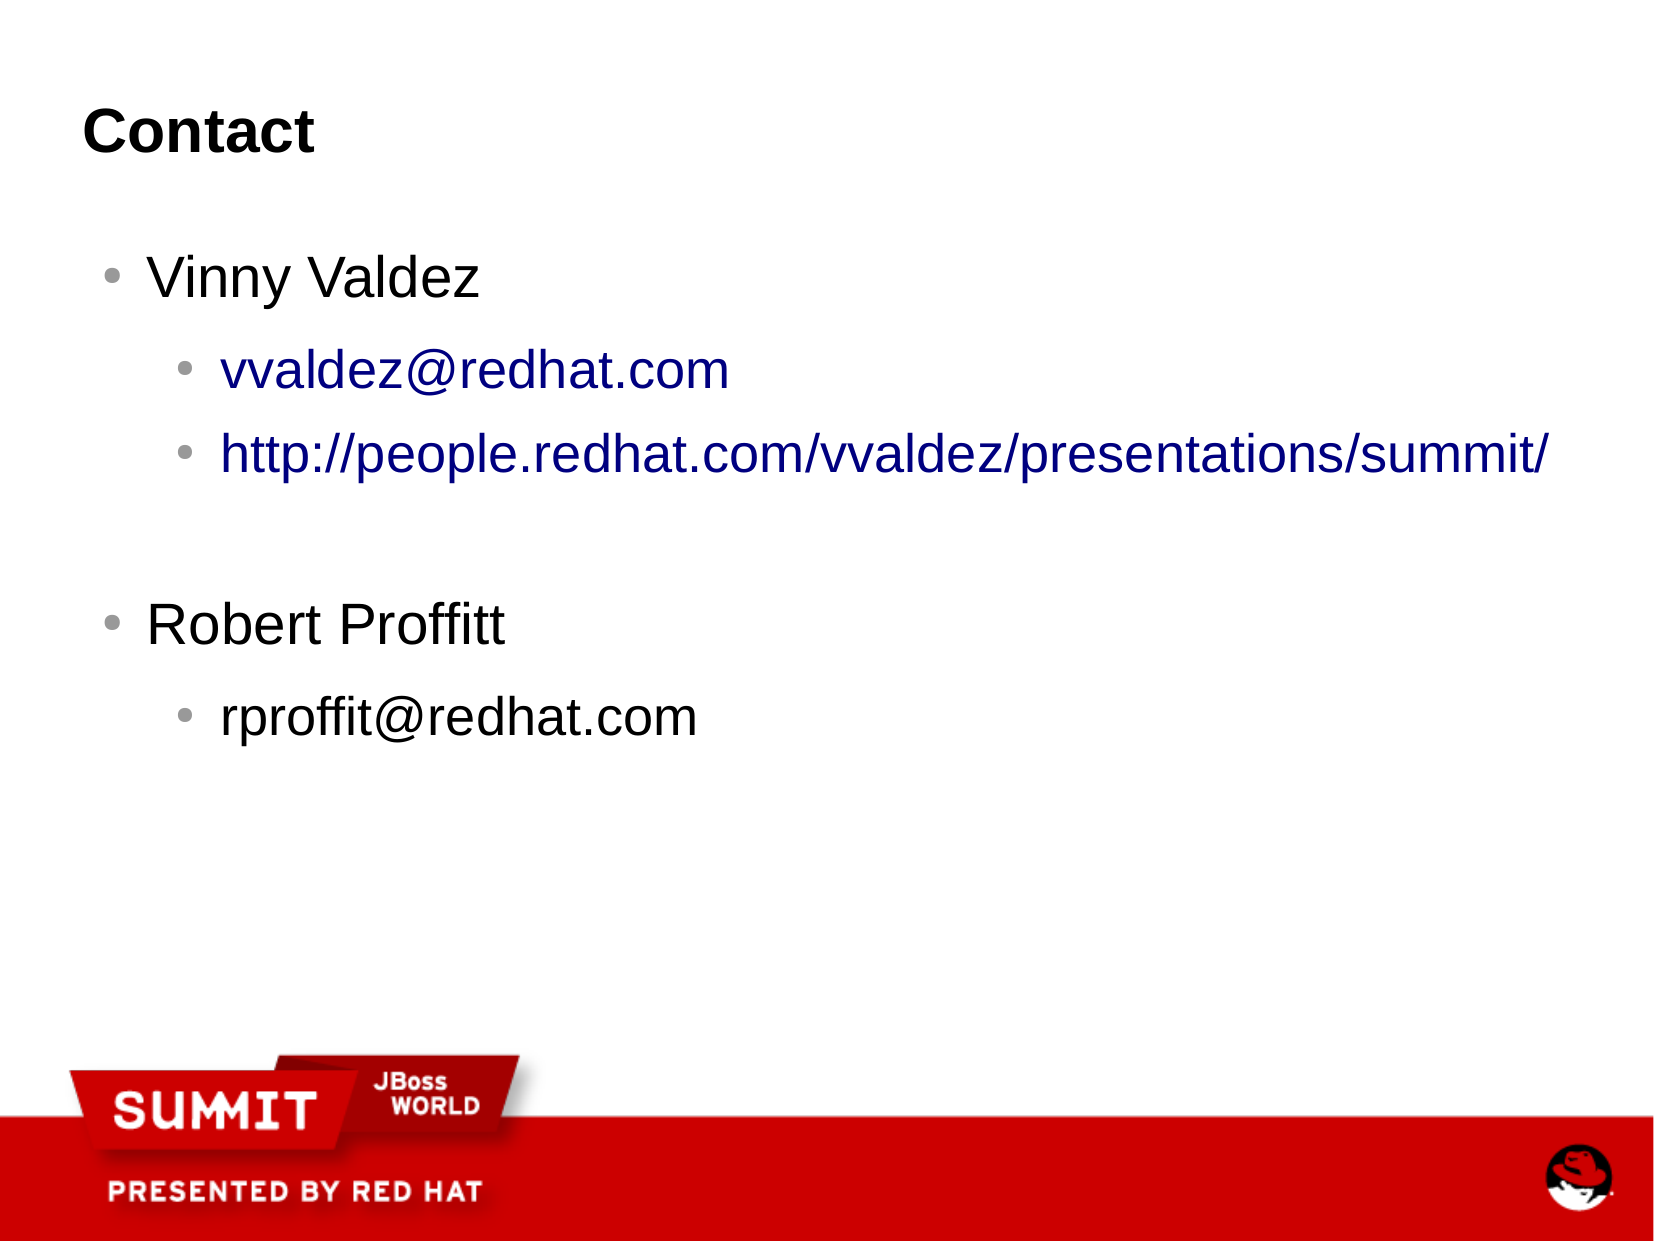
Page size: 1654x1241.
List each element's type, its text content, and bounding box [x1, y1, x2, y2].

picture [0, 1043, 1654, 1241]
title Contact [82, 45, 1571, 218]
list Vinny Valdez vvaldez@redhat.com http://people.redhat.com/vvaldez/presentations/summit/ Robert Proffitt rproffit@redhat.com [86, 244, 1576, 1024]
